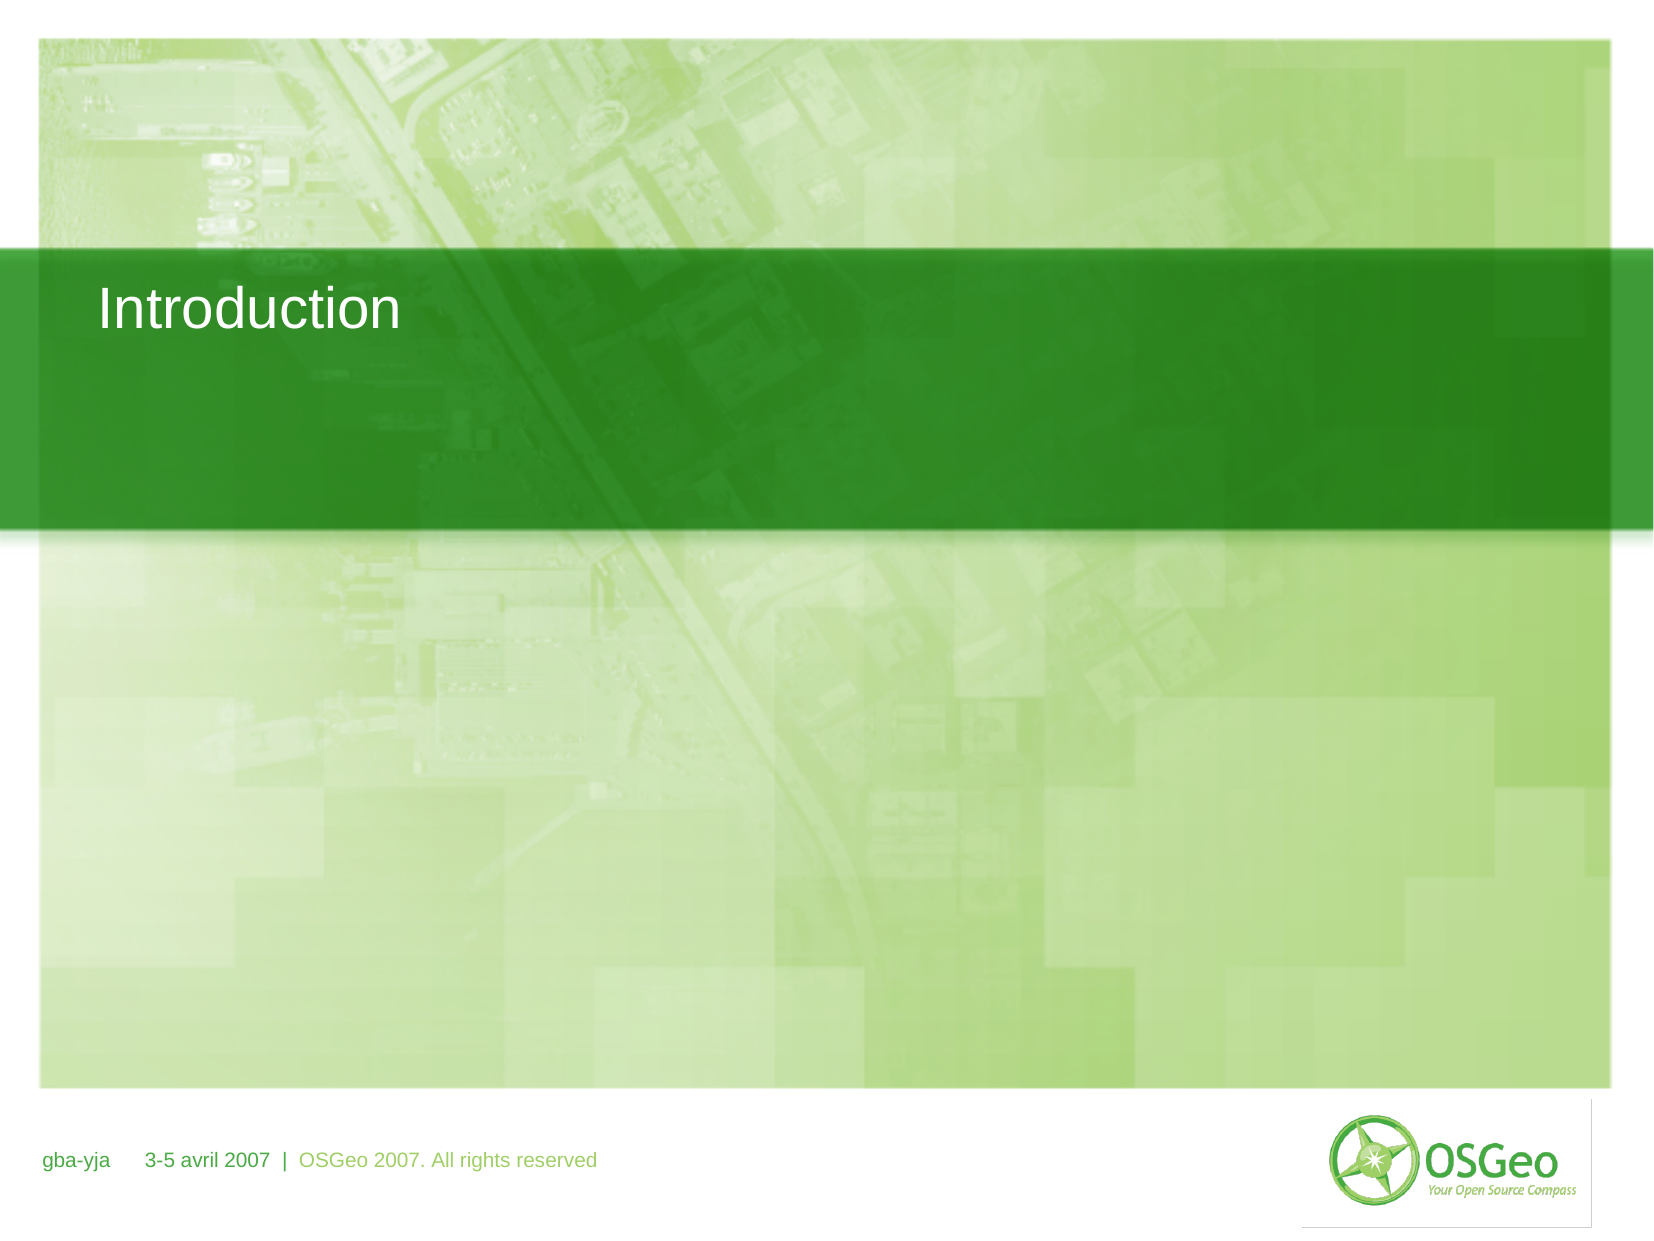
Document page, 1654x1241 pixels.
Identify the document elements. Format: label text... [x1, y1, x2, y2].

text_box Introduction [82, 268, 1530, 476]
picture [0, 1, 1654, 1241]
